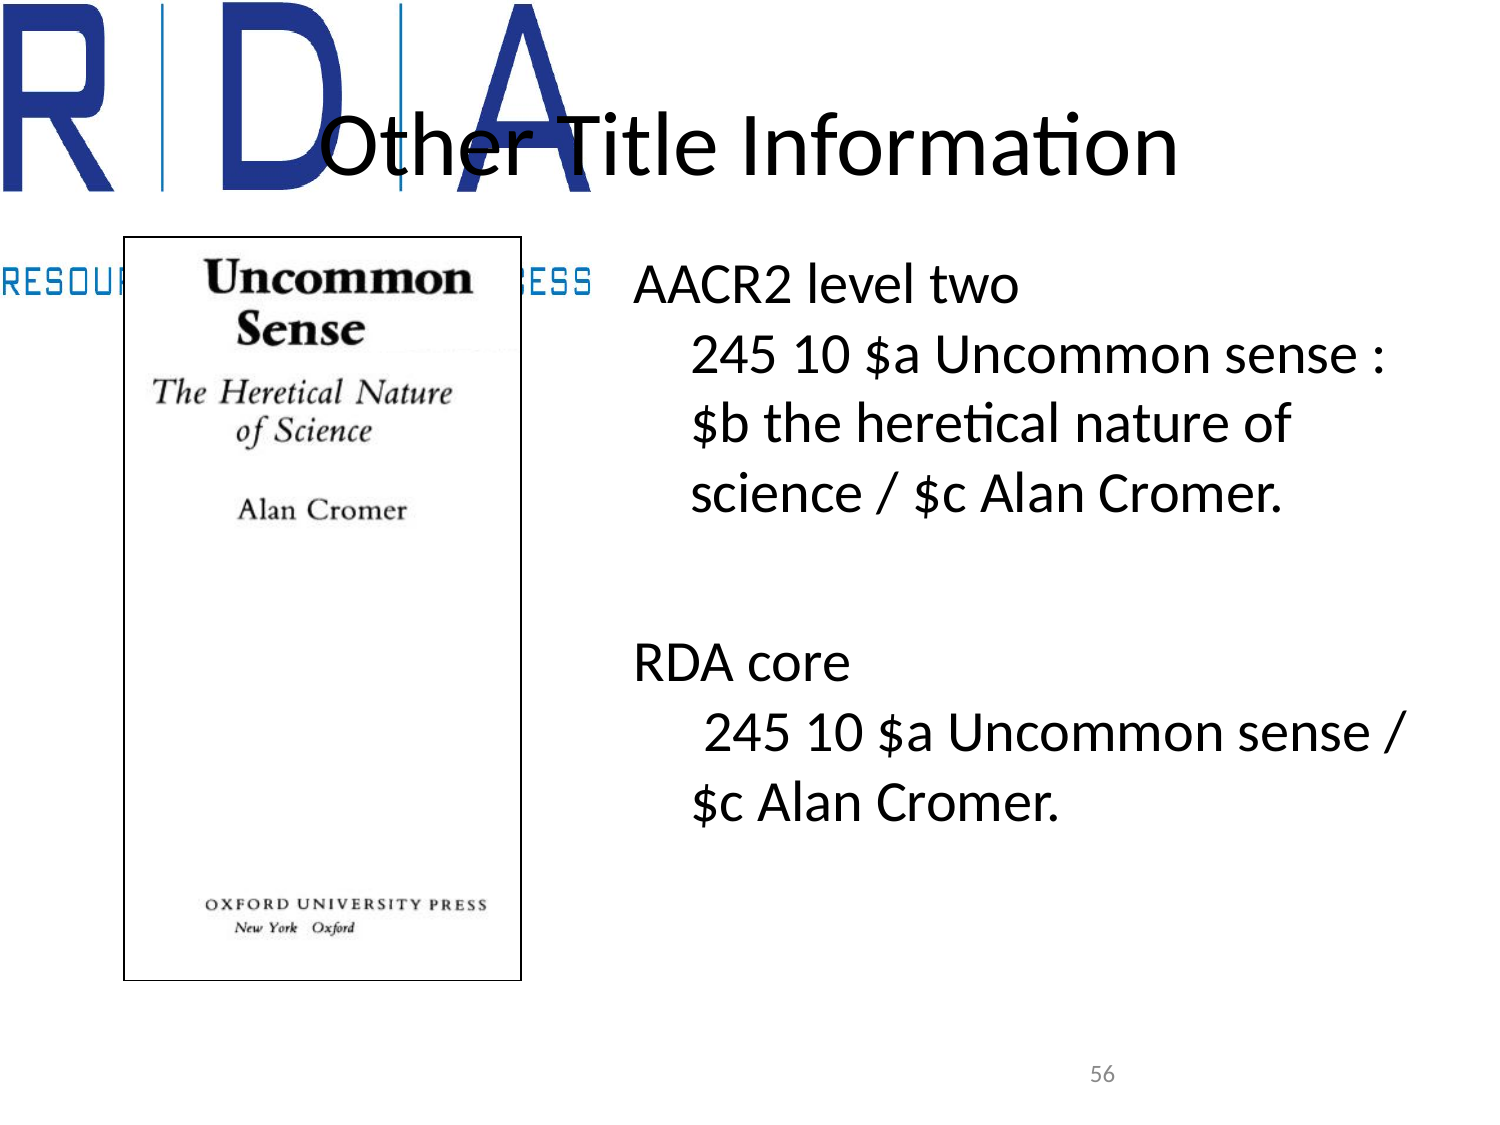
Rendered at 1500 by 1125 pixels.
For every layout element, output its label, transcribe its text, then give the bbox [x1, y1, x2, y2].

picture [125, 237, 521, 980]
title Other Title Information [75, 45, 1426, 233]
text_box 56 [1074, 1042, 1426, 1103]
list AACR2 level two 245 10 $a Uncommon sense : $b the heretical nature of science / $c Alan Cromer. RDA core 245 10 $a Uncommon sense / $c Alan Cromer. [562, 237, 1426, 1005]
